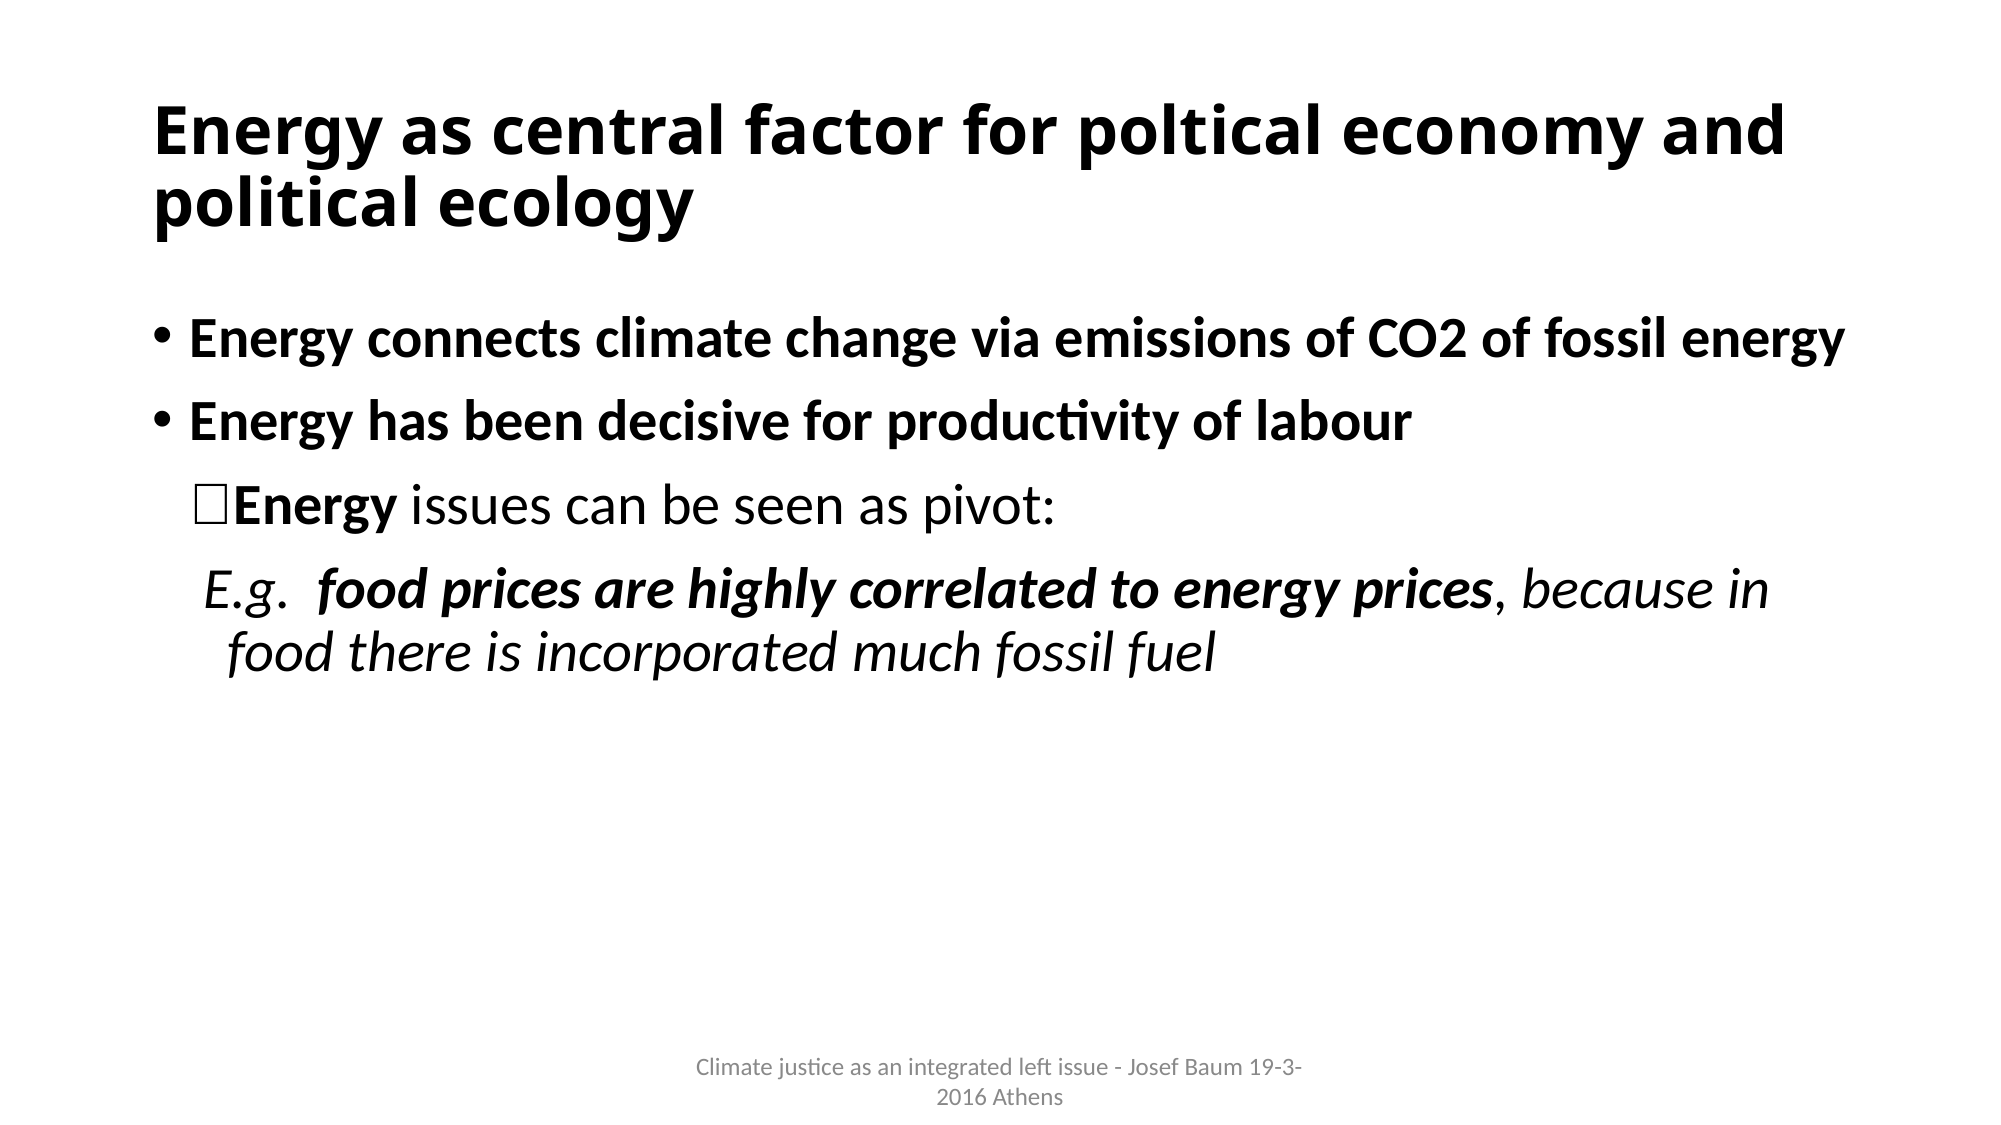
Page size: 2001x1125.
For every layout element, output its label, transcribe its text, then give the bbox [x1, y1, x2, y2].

list Energy connects climate change via emissions of CO2 of fossil energy Energy has been decisive for productivity of labour Energy issues can be seen as pivot: E.g. food prices are highly correlated to energy prices, because in food there is incorporated much fossil fuel [137, 299, 1863, 1014]
text_box Climate justice as an integrated left issue - Josef Baum 19-3-2016 Athens [662, 1042, 1338, 1103]
title Energy as central factor for poltical economy and political ecology [137, 59, 1863, 278]
